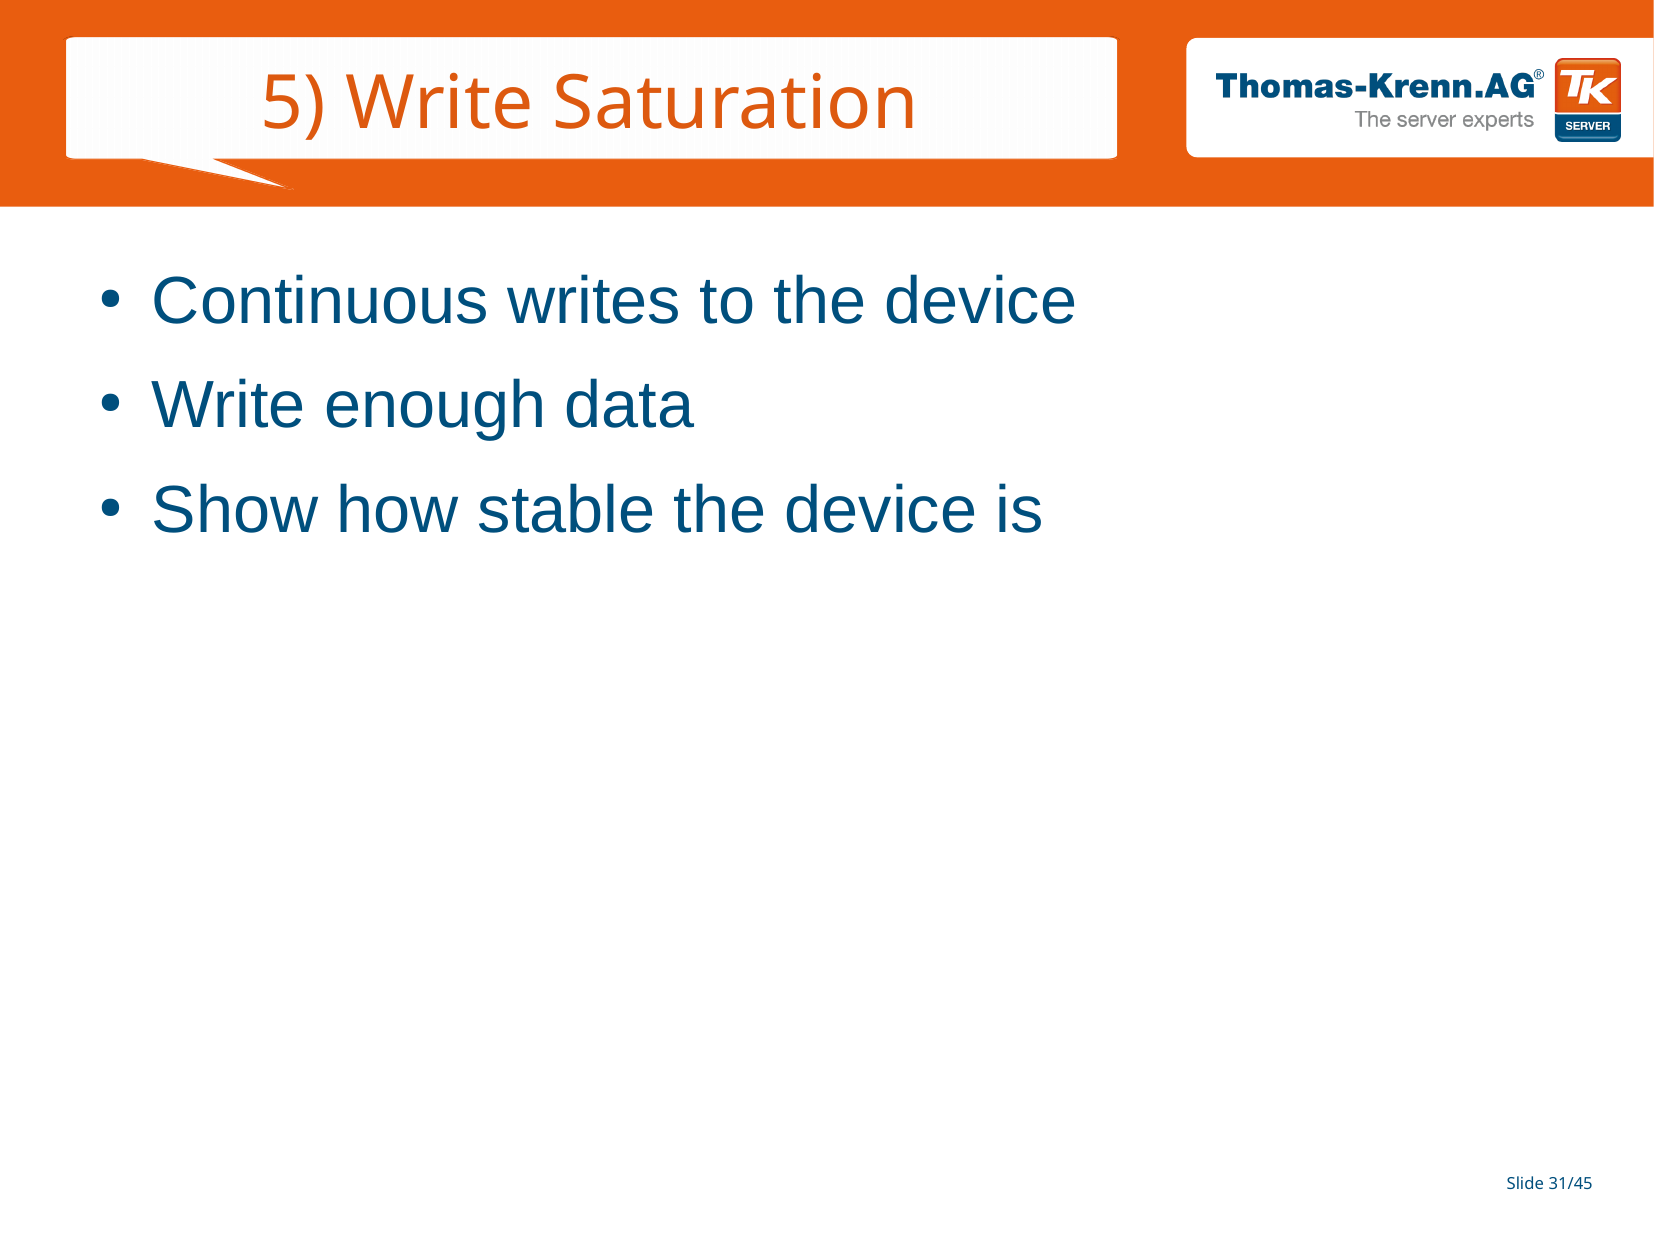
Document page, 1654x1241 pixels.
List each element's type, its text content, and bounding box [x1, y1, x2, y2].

picture [1216, 58, 1621, 142]
title 5) Write Saturation [69, 35, 1110, 165]
picture [63, 36, 1120, 190]
list Continuous writes to the device Write enough data Show how stable the device is [81, 263, 1570, 1092]
